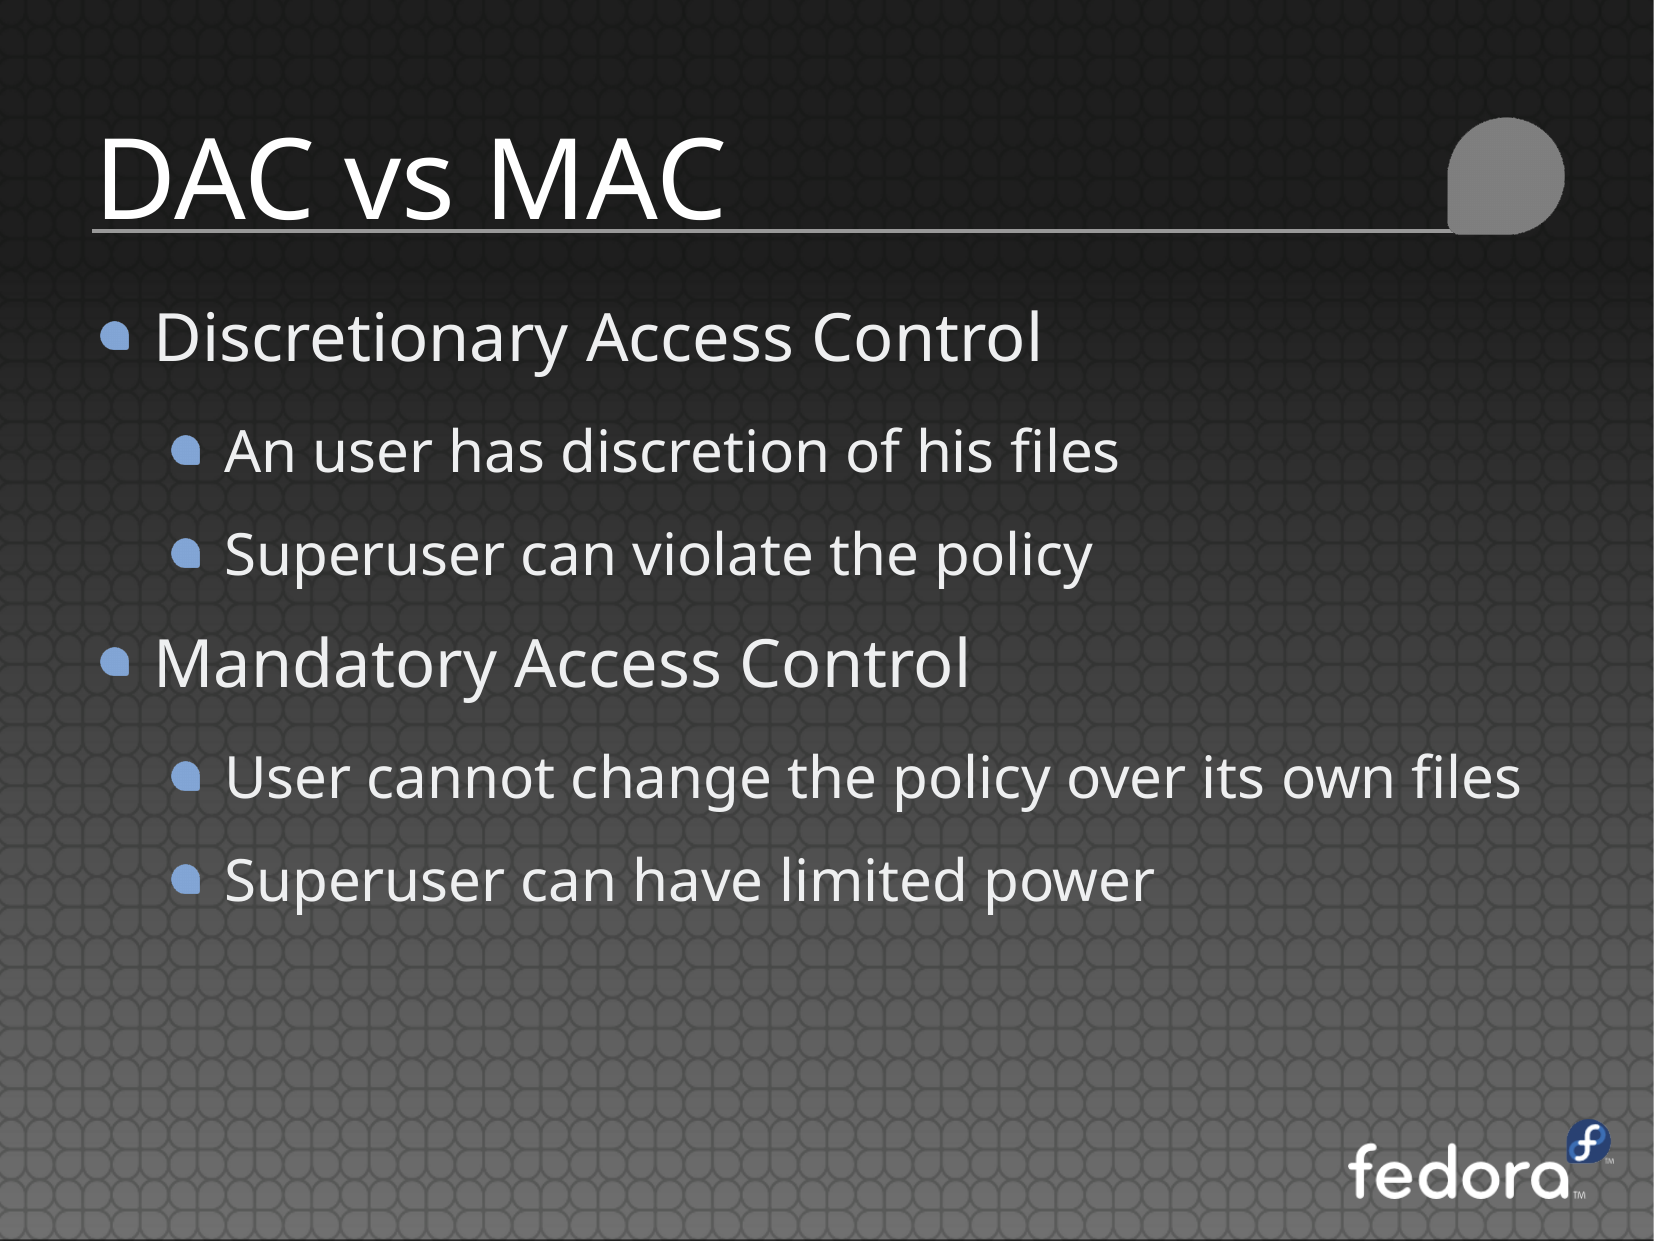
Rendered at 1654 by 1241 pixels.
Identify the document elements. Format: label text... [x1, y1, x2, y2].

list Discretionary Access Control An user has discretion of his files Superuser can violate the policy Mandatory Access Control User cannot change the policy over its own files Superuser can have limited power [82, 290, 1571, 1213]
title DAC vs MAC [94, 100, 1426, 251]
picture [0, 0, 1654, 1241]
